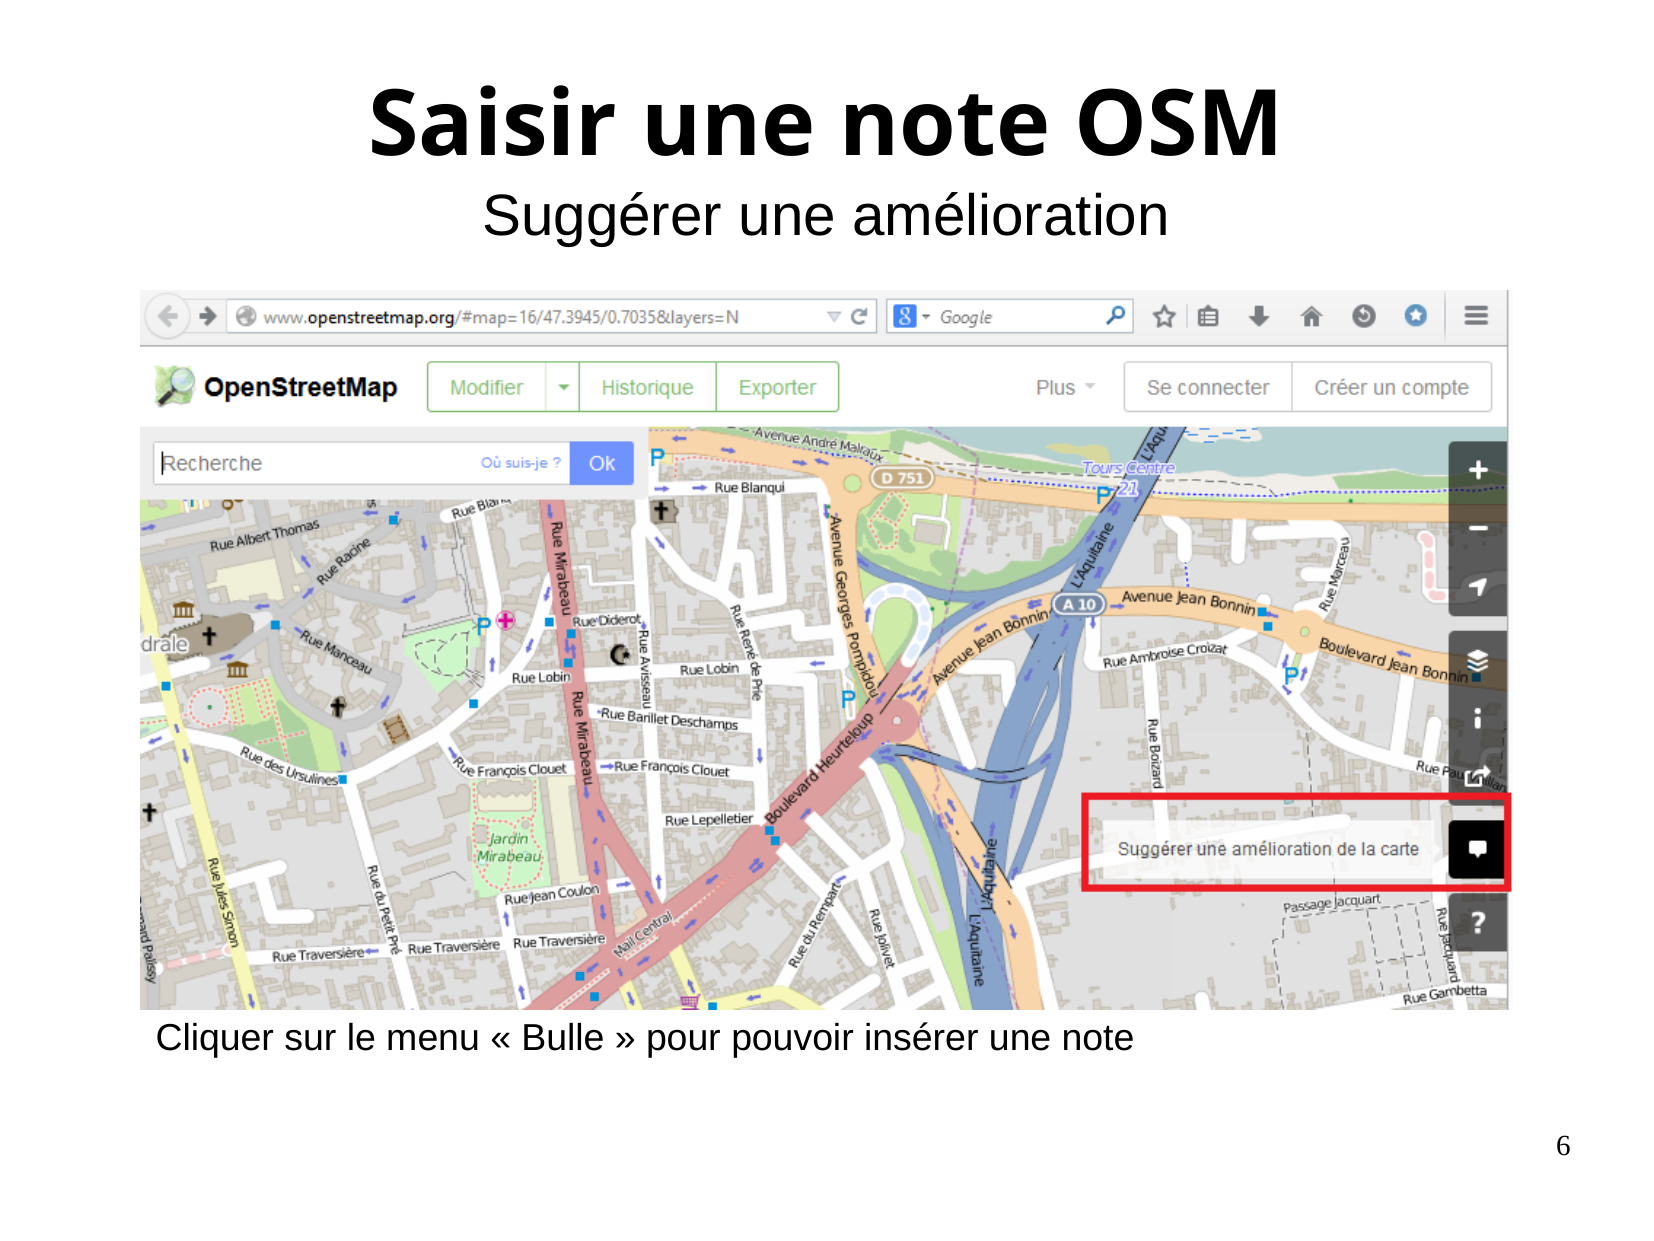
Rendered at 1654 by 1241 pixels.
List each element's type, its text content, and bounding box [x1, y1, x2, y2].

title Saisir une note OSM Suggérer une amélioration [82, 49, 1571, 257]
picture [140, 290, 1513, 1010]
text_box Cliquer sur le menu « Bulle » pour pouvoir insérer une note [140, 1009, 1512, 1067]
